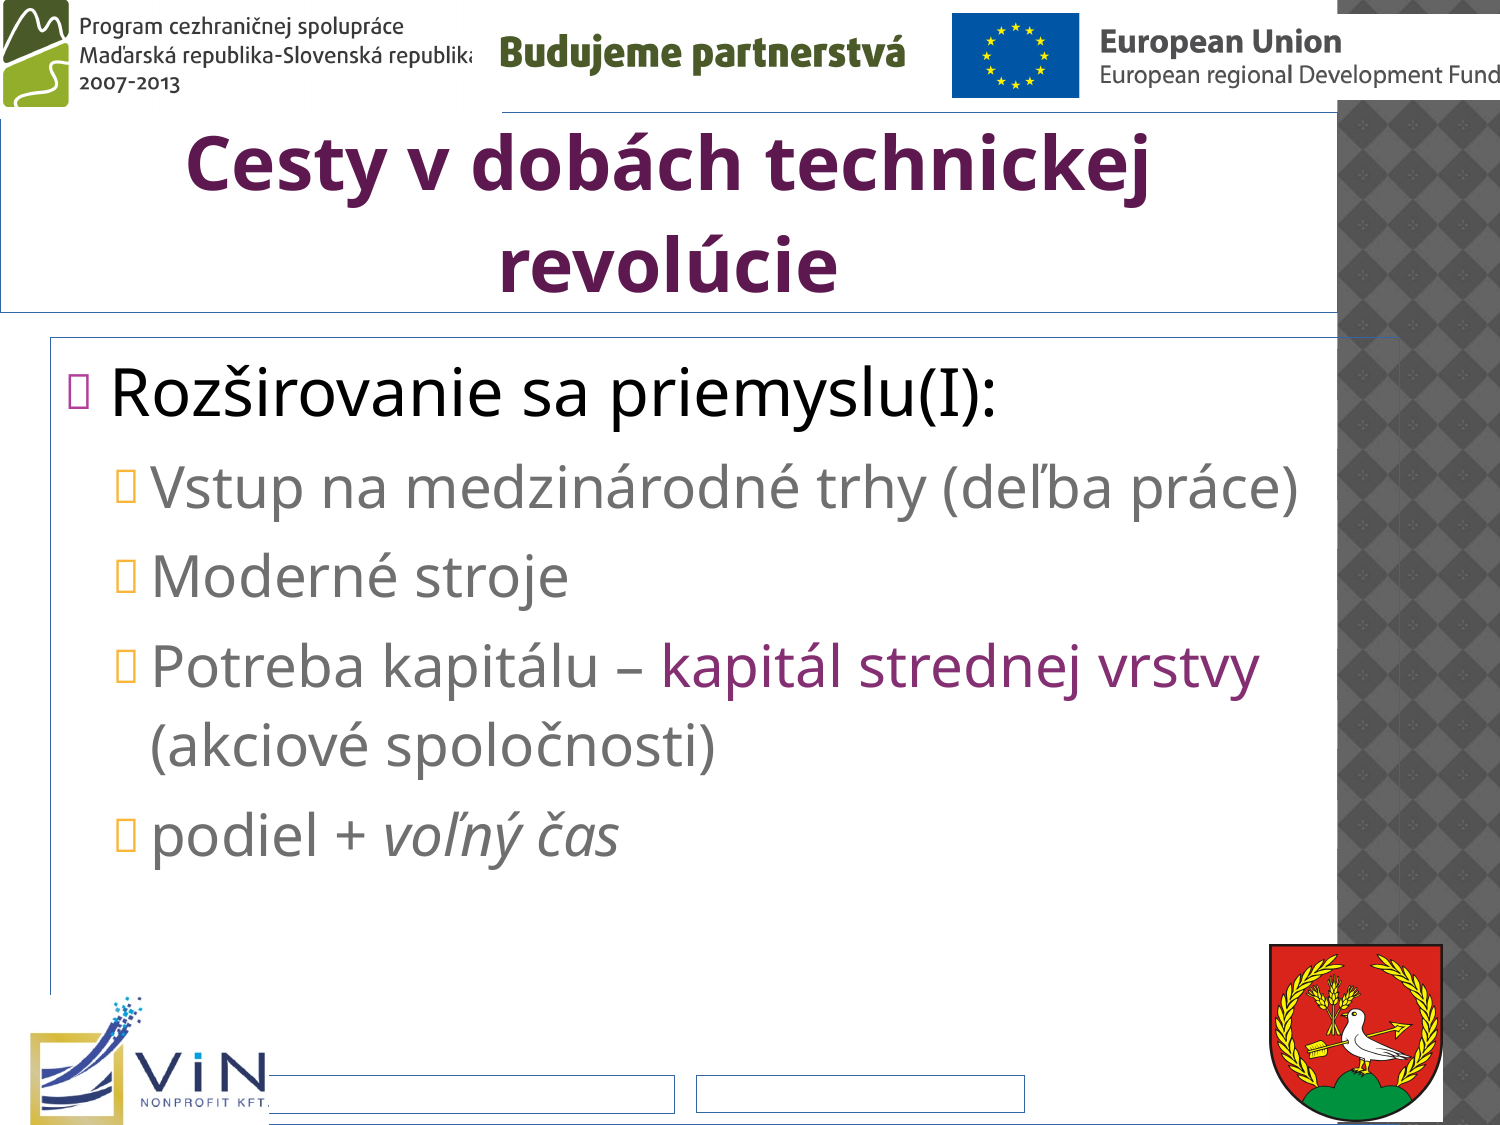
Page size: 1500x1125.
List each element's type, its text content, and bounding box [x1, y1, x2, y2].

picture [7, 995, 269, 1125]
title Cesty v dobách technickej revolúcie [0, 112, 1338, 313]
picture [0, 0, 944, 119]
list Rozširovanie sa priemyslu(I): Vstup na medzinárodné trhy (deľba práce) Moderné stroje Potreba kapitálu – kapitál strednej vrstvy (akciové spoločnosti) podiel + voľný čas [50, 337, 1400, 1125]
picture [952, 0, 1500, 1125]
